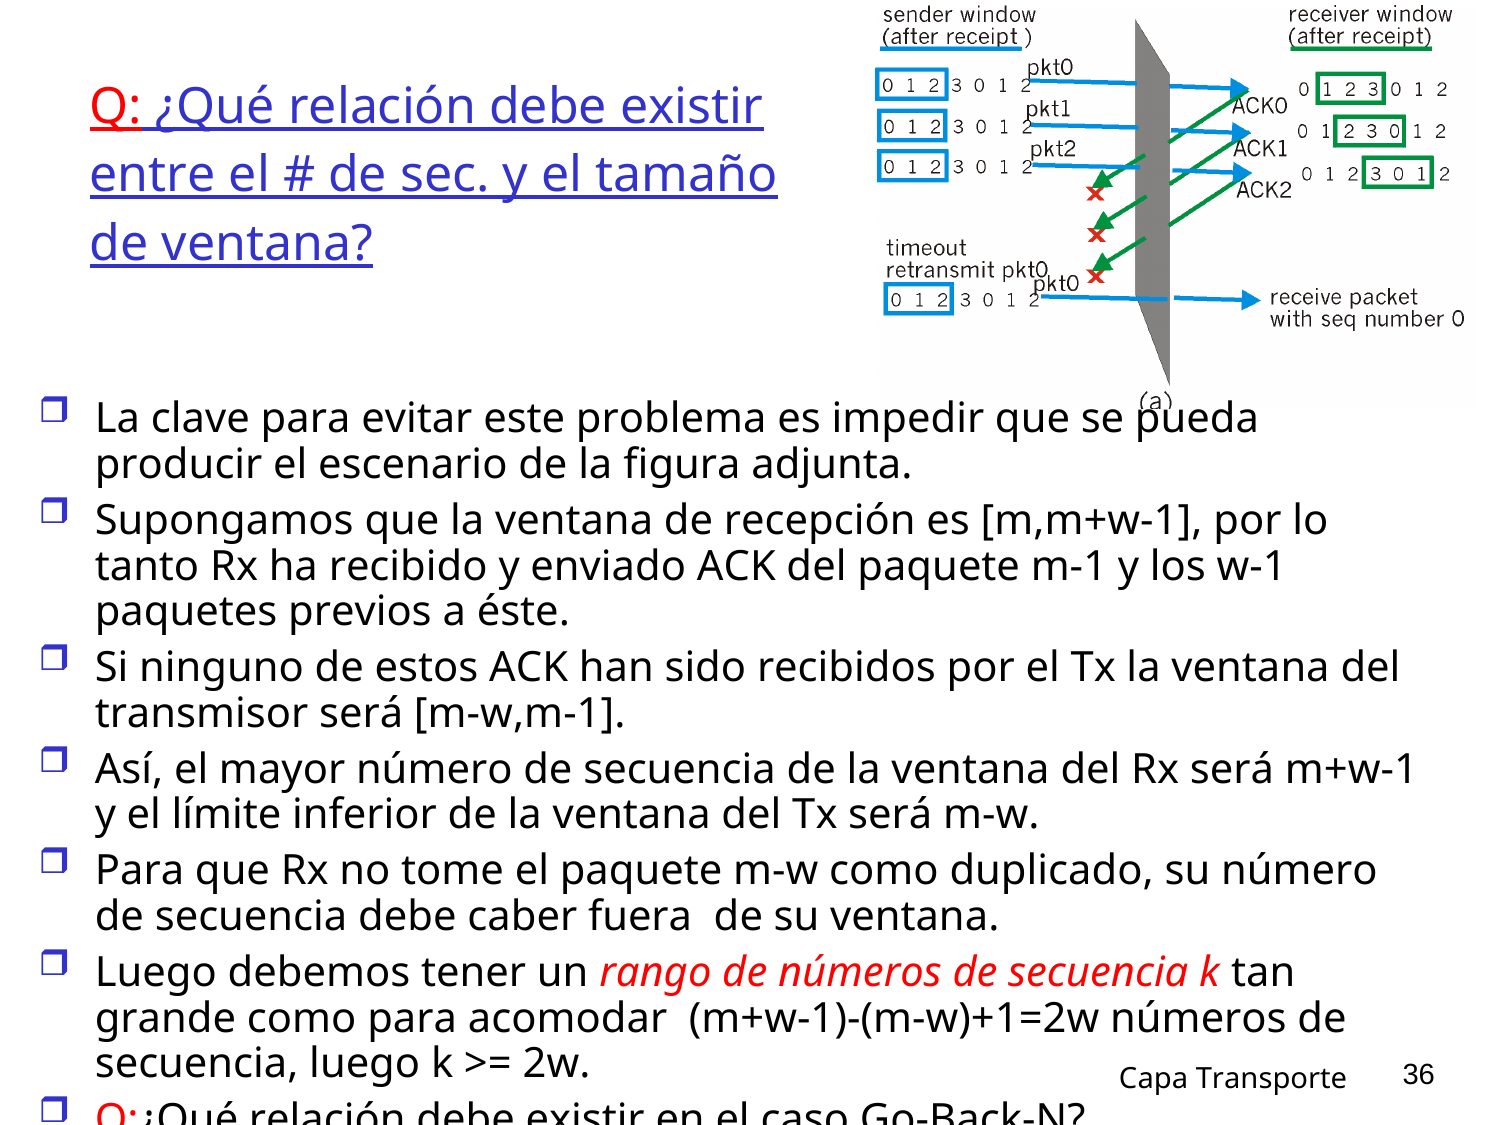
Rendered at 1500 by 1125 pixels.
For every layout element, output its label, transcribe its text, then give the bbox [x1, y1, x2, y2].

list La clave para evitar este problema es impedir que se pueda producir el escenario de la figura adjunta. Supongamos que la ventana de recepción es [m,m+w-1], por lo tanto Rx ha recibido y enviado ACK del paquete m-1 y los w-1 paquetes previos a éste. Si ninguno de estos ACK han sido recibidos por el Tx la ventana del transmisor será [m-w,m-1]. Así, el mayor número de secuencia de la ventana del Rx será m+w-1 y el límite inferior de la ventana del Tx será m-w. Para que Rx no tome el paquete m-w como duplicado, su número de secuencia debe caber fuera de su ventana. Luego debemos tener un rango de números de secuencia k tan grande como para acomodar (m+w-1)-(m-w)+1=2w números de secuencia, luego k >= 2w. Q:¿Qué relación debe existir en el caso Go-Back-N? [24, 388, 1437, 1077]
title Q: ¿Qué relación debe existir entre el # de sec. y el tamaño de ventana? [75, 78, 838, 335]
picture [875, 5, 1476, 410]
